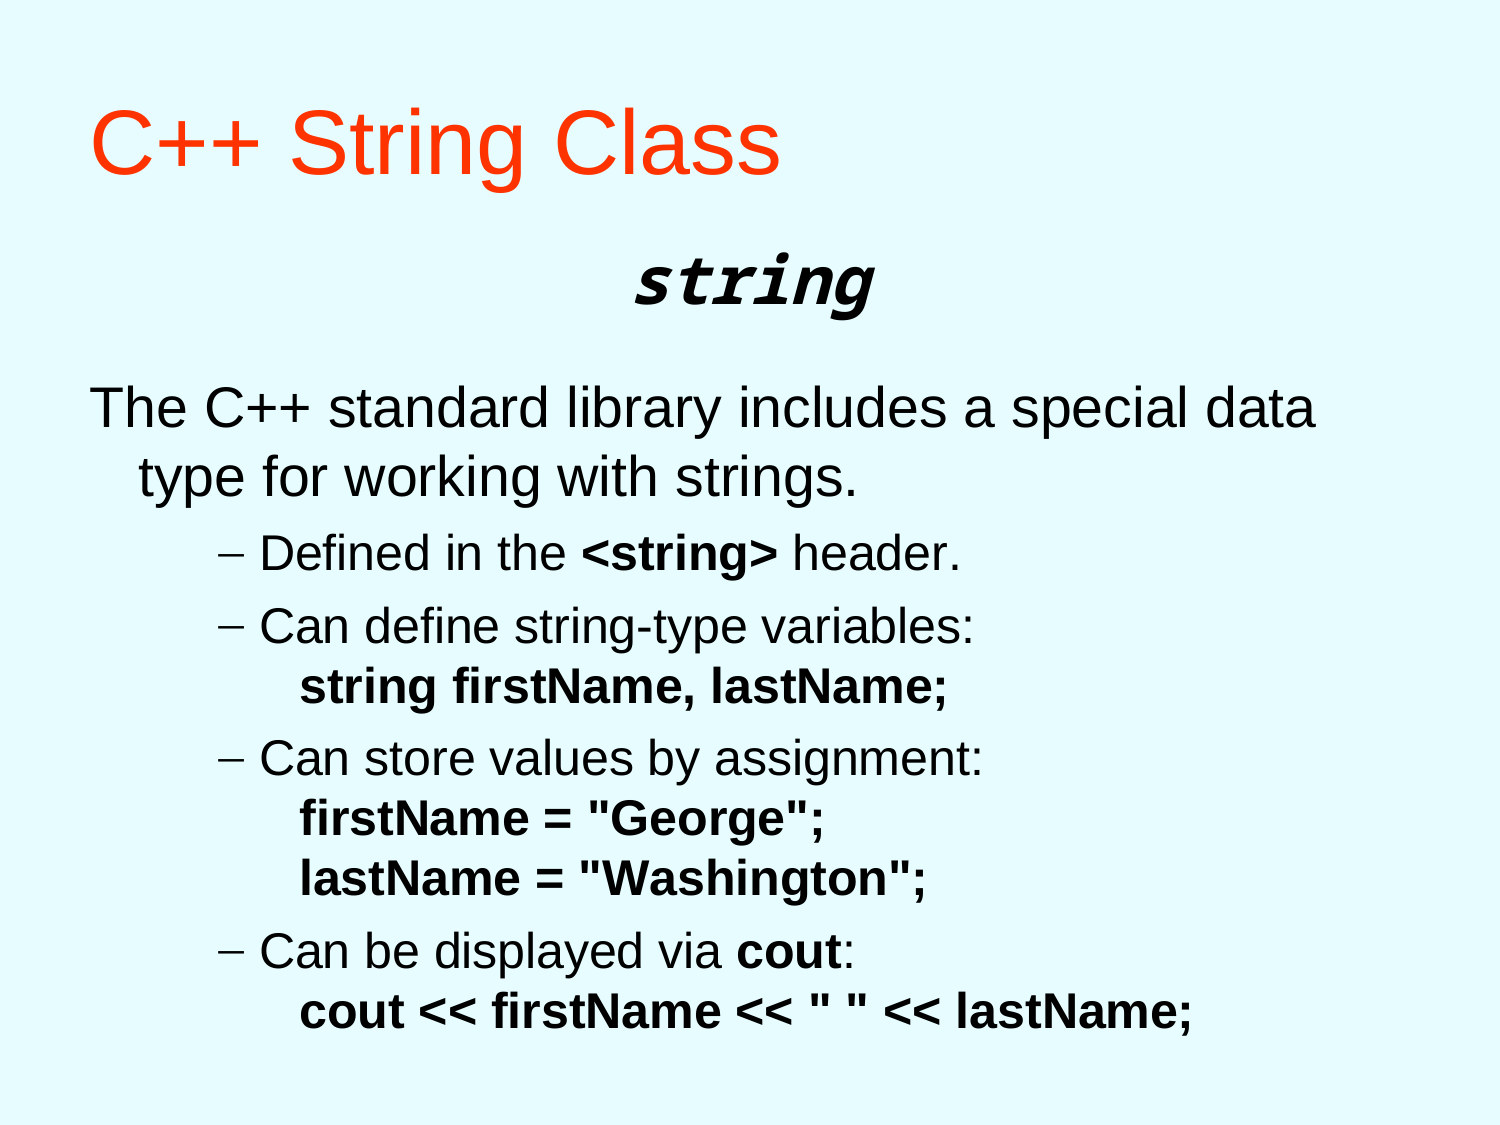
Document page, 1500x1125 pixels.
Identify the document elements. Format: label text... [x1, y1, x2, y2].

title C++ String Class [75, 45, 1423, 231]
text_box string [614, 230, 886, 342]
list The C++ standard library includes a special data type for working with strings. Defined in the <string> header. Can define string-type variables: string firstName, lastName; Can store values by assignment: firstName = "George"; lastName = "Washington"; Can be displayed via cout: cout << firstName << " " << lastName; [75, 362, 1423, 1053]
